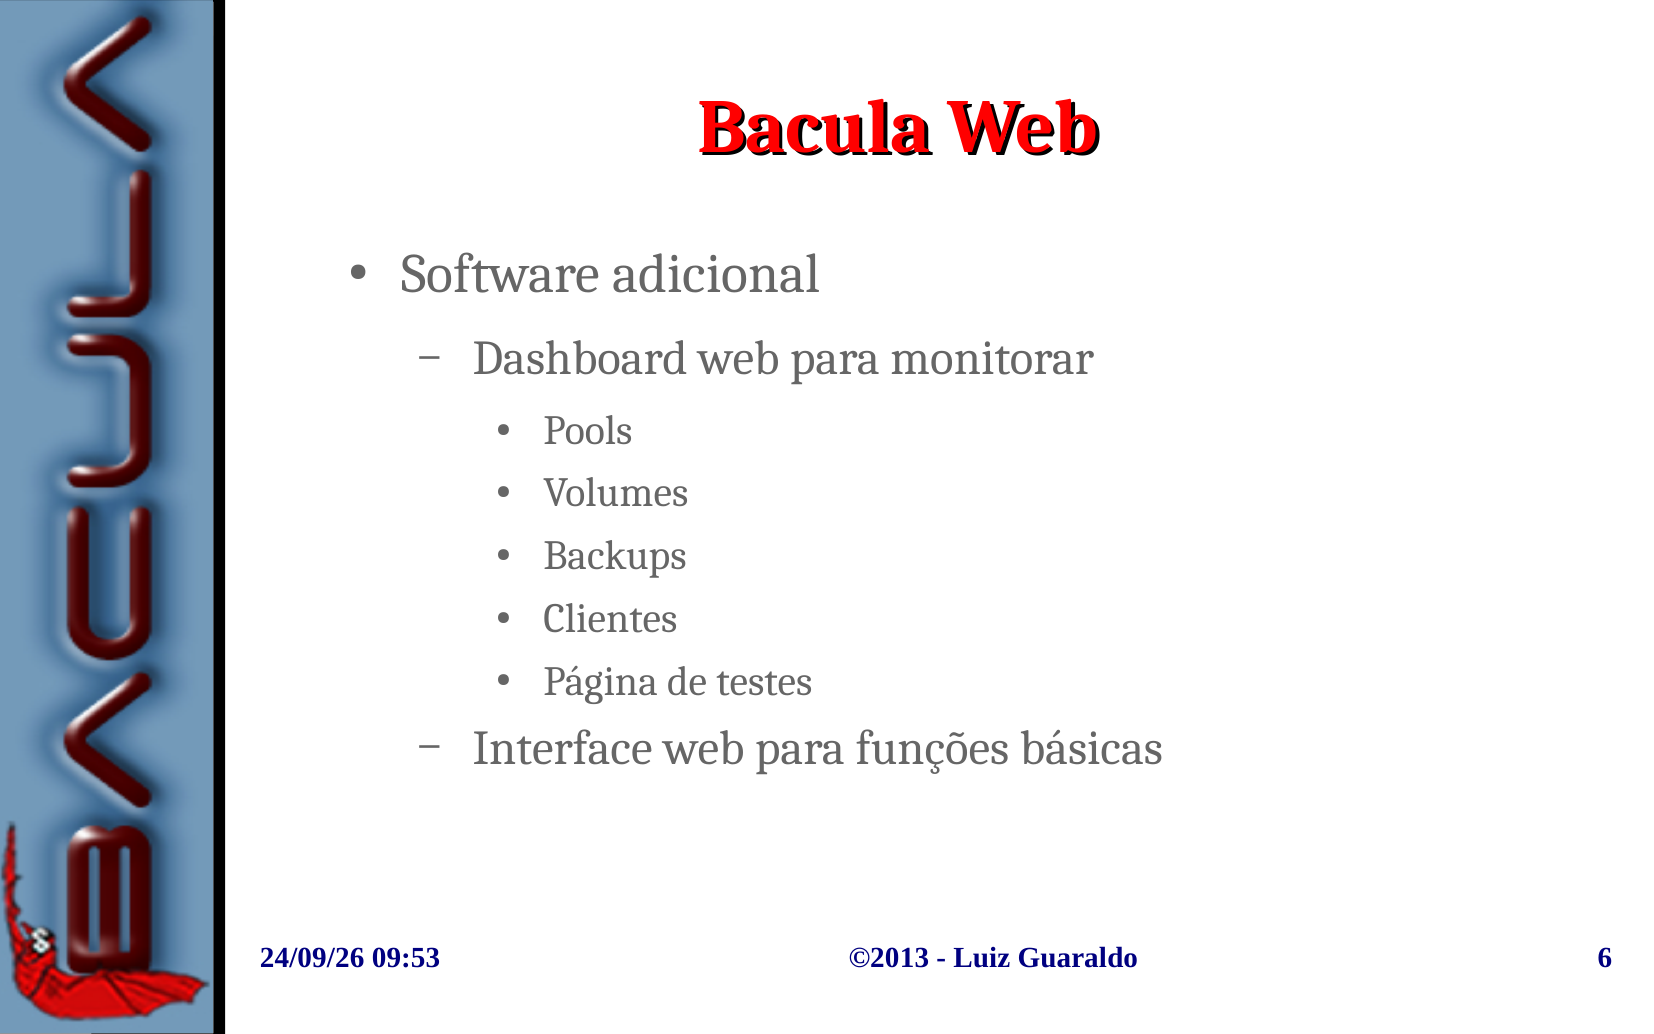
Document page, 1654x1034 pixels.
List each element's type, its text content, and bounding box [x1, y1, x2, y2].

picture [0, 1, 213, 1033]
title Bacula Web [177, 47, 1619, 208]
list Software adicional Dashboard web para monitorar Pools Volumes Backups Clientes Página de testes Interface web para funções básicas [330, 241, 1619, 842]
